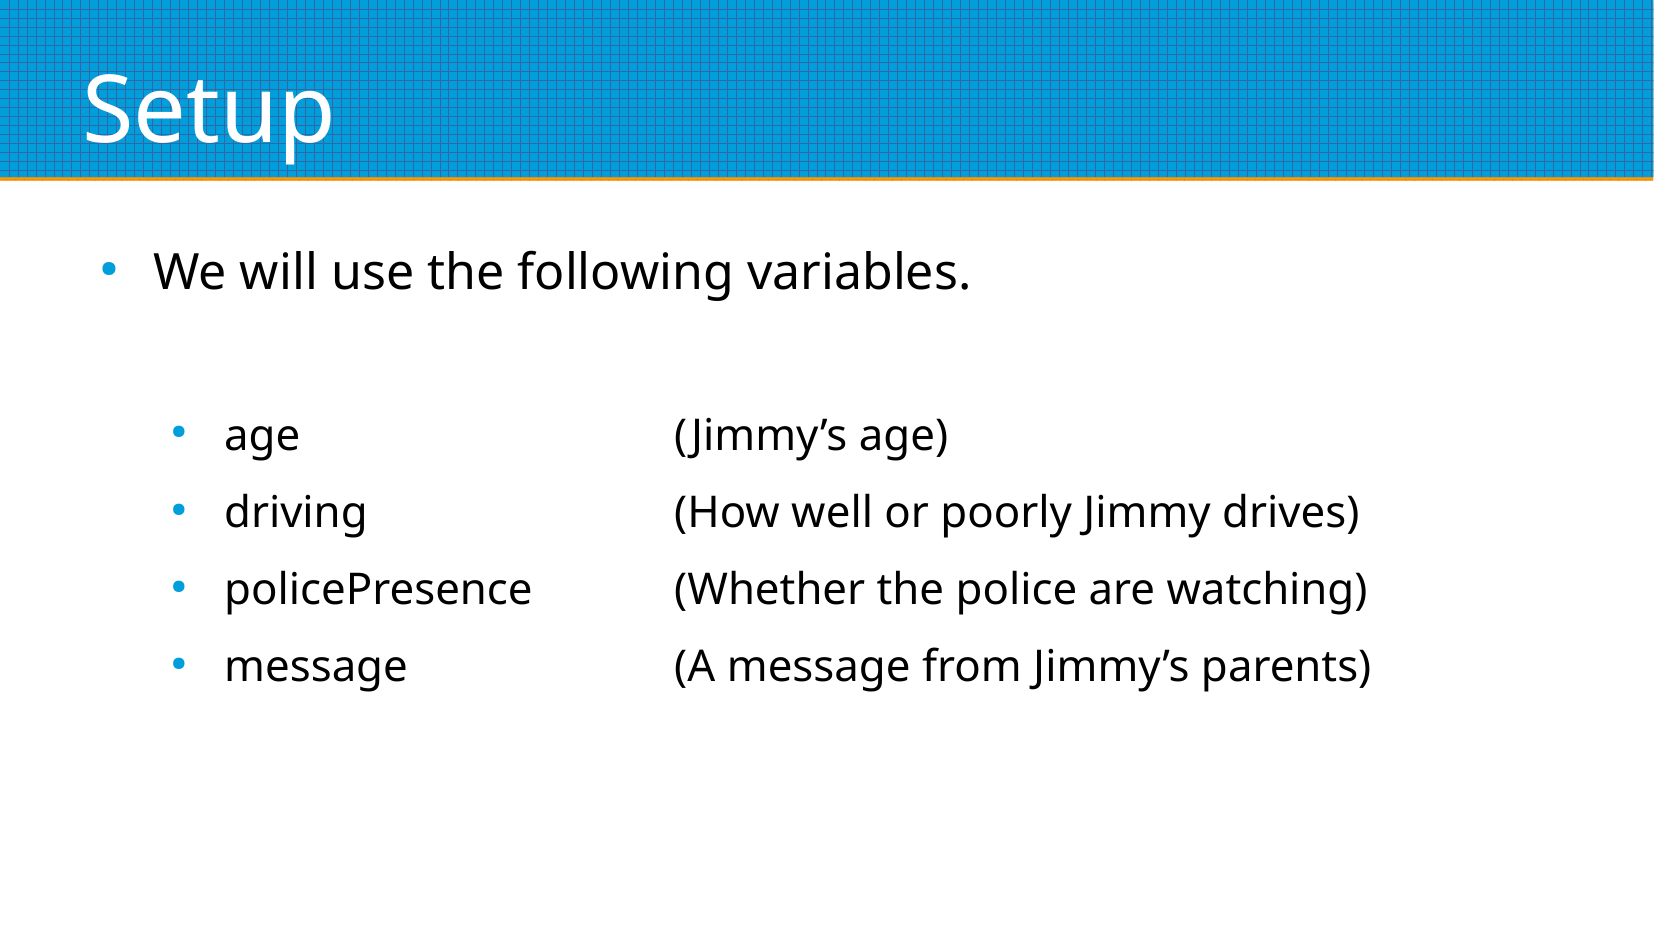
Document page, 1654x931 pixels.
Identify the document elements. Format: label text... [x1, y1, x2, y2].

list We will use the following variables. age (Jimmy’s age) driving (How well or poorly Jimmy drives) policePresence (Whether the police are watching) message (A message from Jimmy’s parents) [82, 236, 1563, 811]
title Setup [82, 14, 1571, 171]
